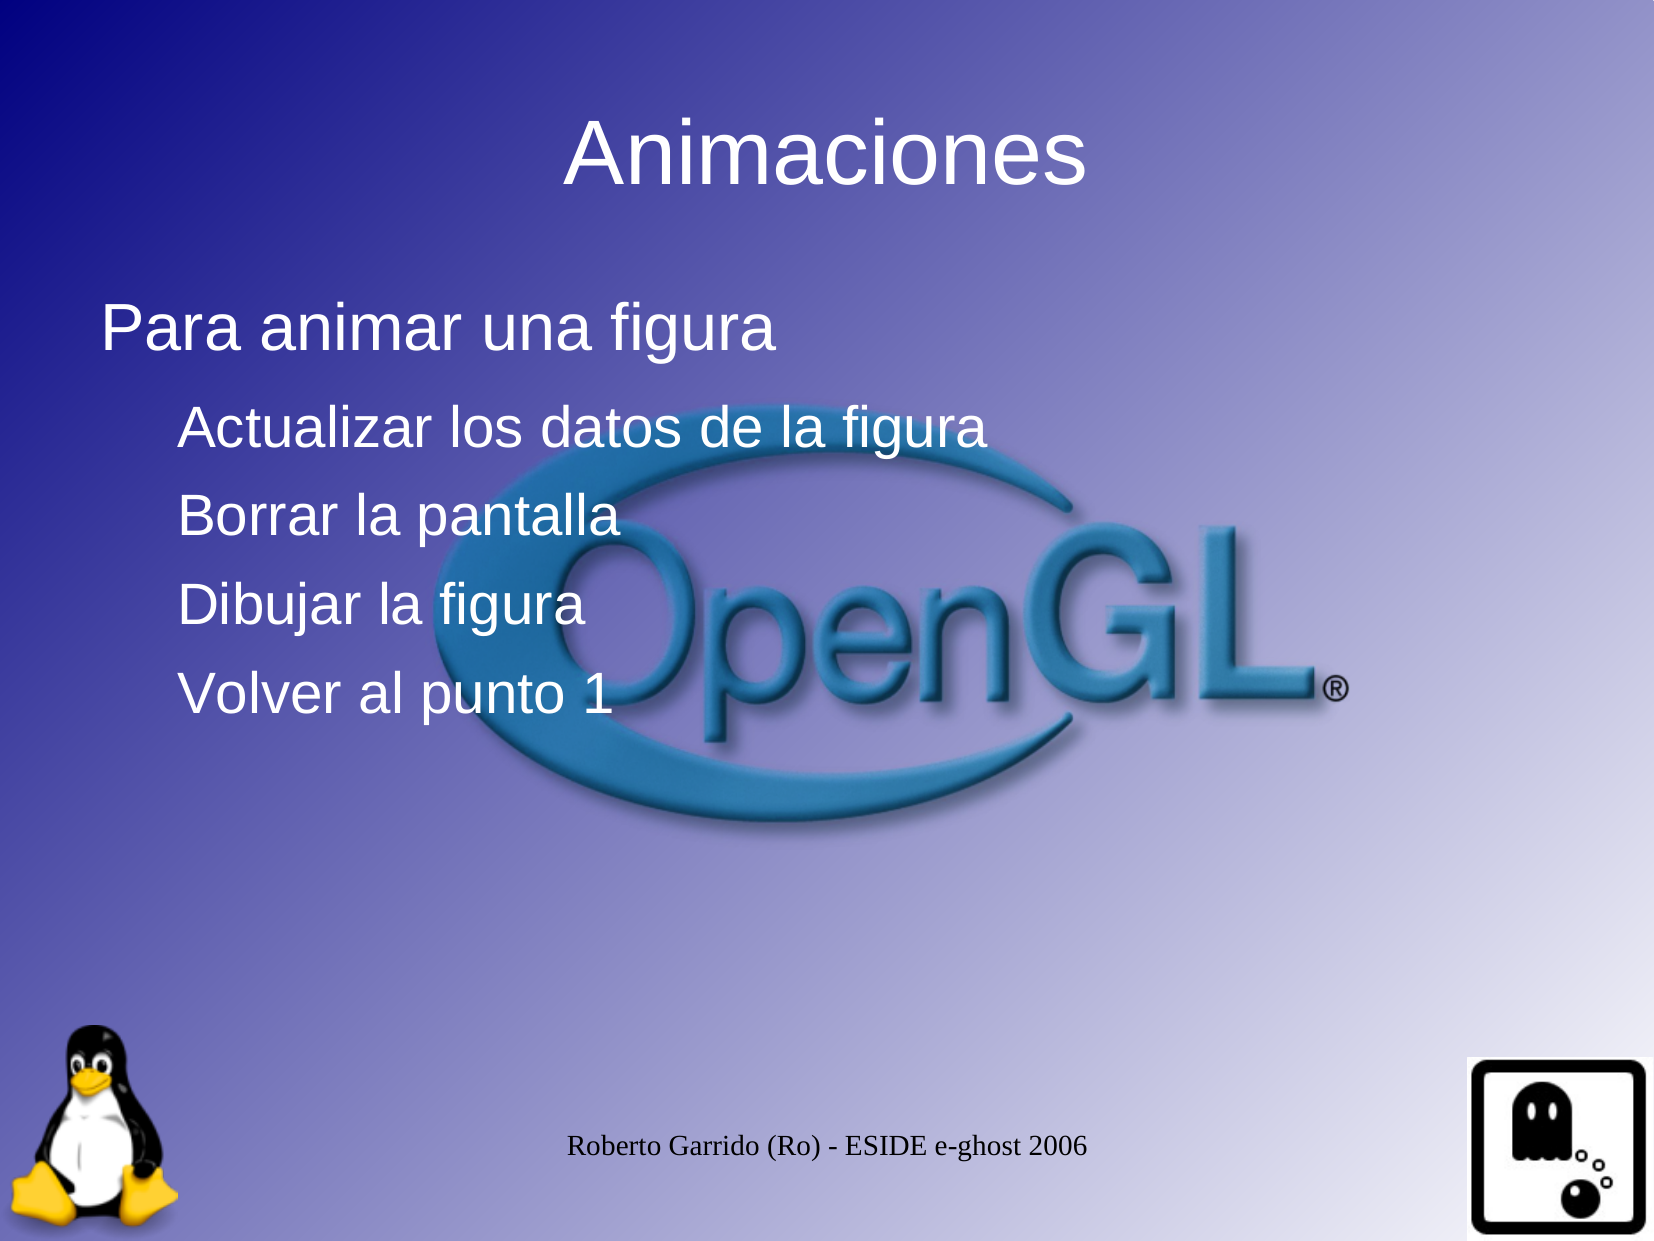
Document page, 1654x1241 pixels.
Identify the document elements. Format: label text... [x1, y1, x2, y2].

picture [0, 1025, 178, 1241]
title Animaciones [82, 49, 1571, 257]
picture [1467, 1057, 1654, 1241]
list Para animar una figura Actualizar los datos de la figura Borrar la pantalla Dibujar la figura Volver al punto 1 [82, 290, 1571, 1109]
